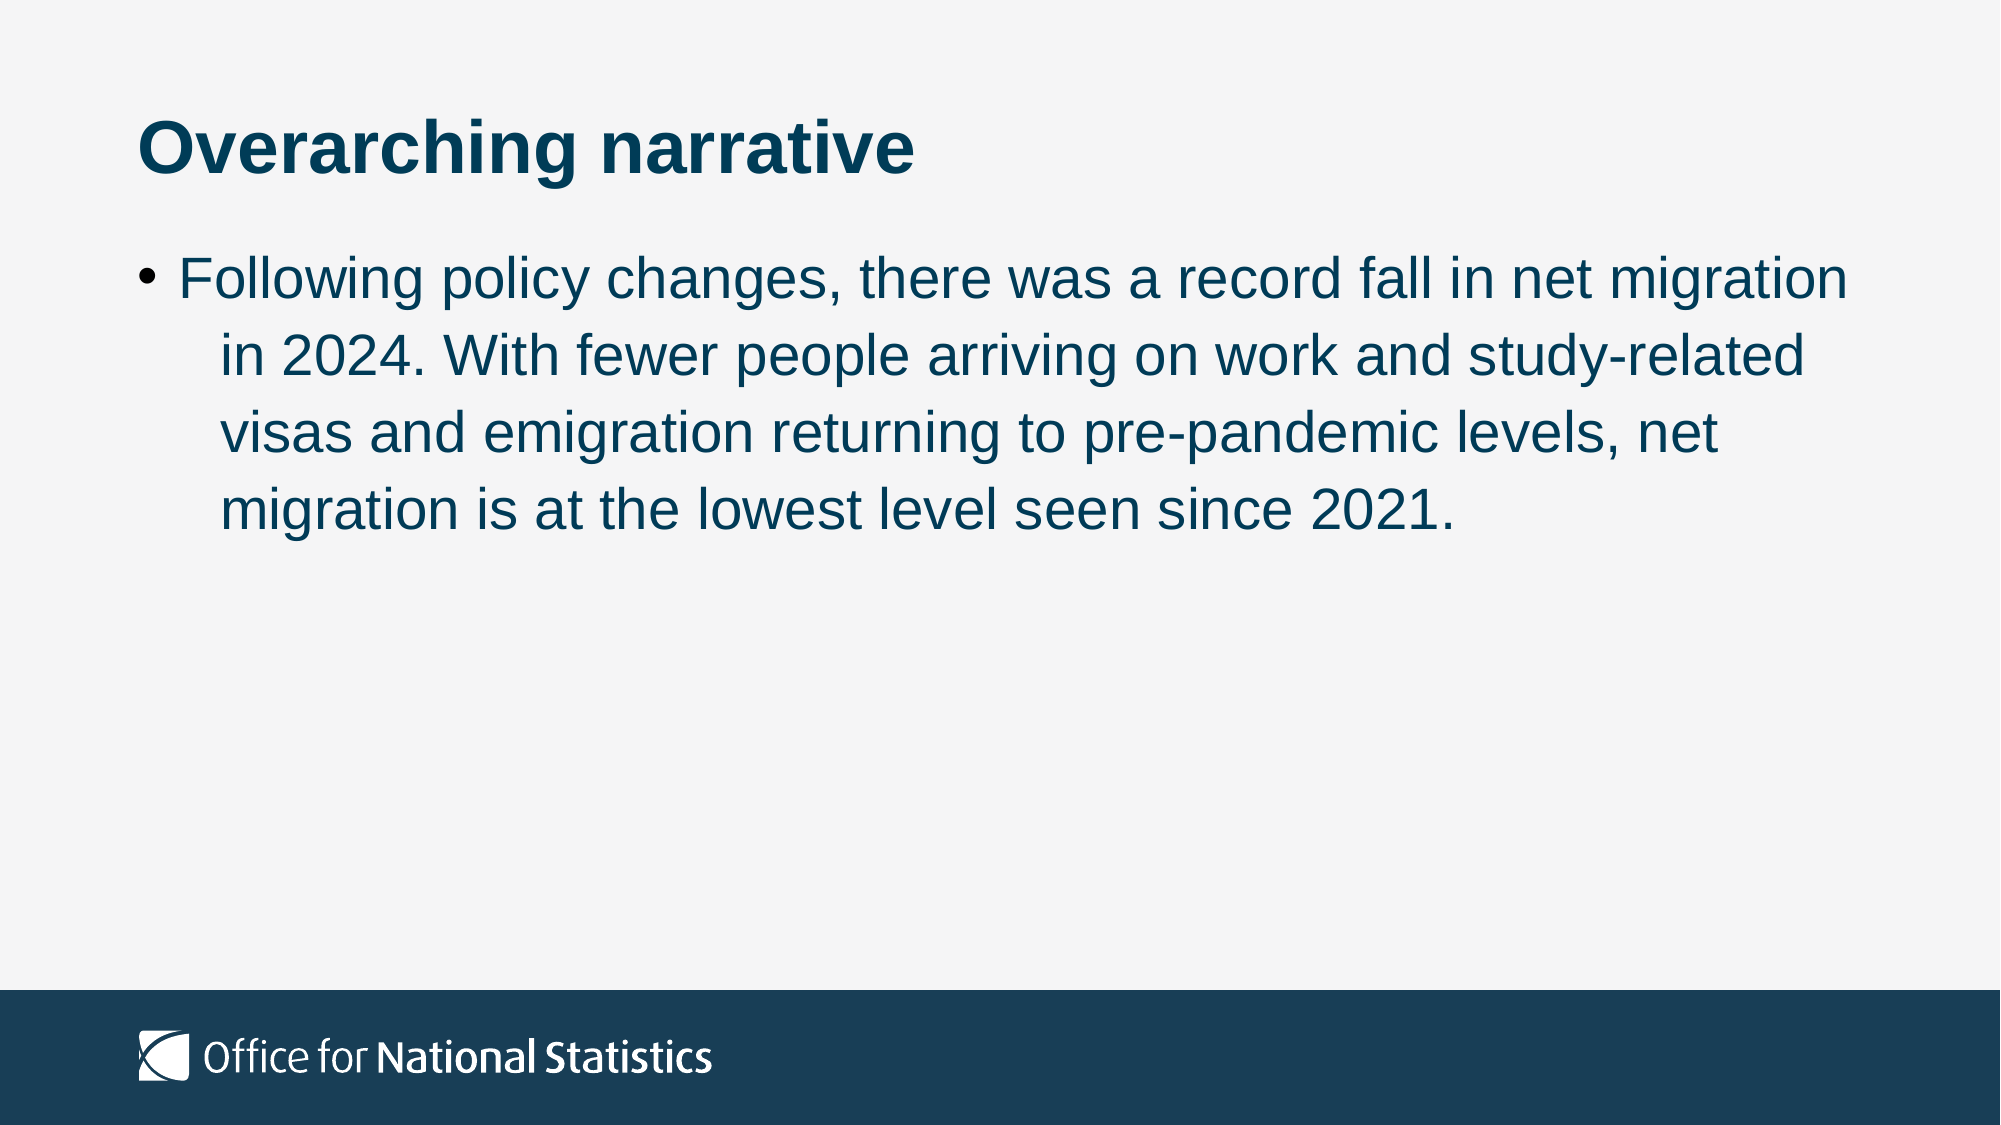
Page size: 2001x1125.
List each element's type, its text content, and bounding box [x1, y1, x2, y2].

list Following policy changes, there was a record fall in net migration in 2024. With fewer people arriving on work and study-related visas and emigration returning to pre-pandemic levels, net migration is at the lowest level seen since 2021. [137, 233, 1863, 638]
title Overarching narrative [137, 105, 1863, 192]
